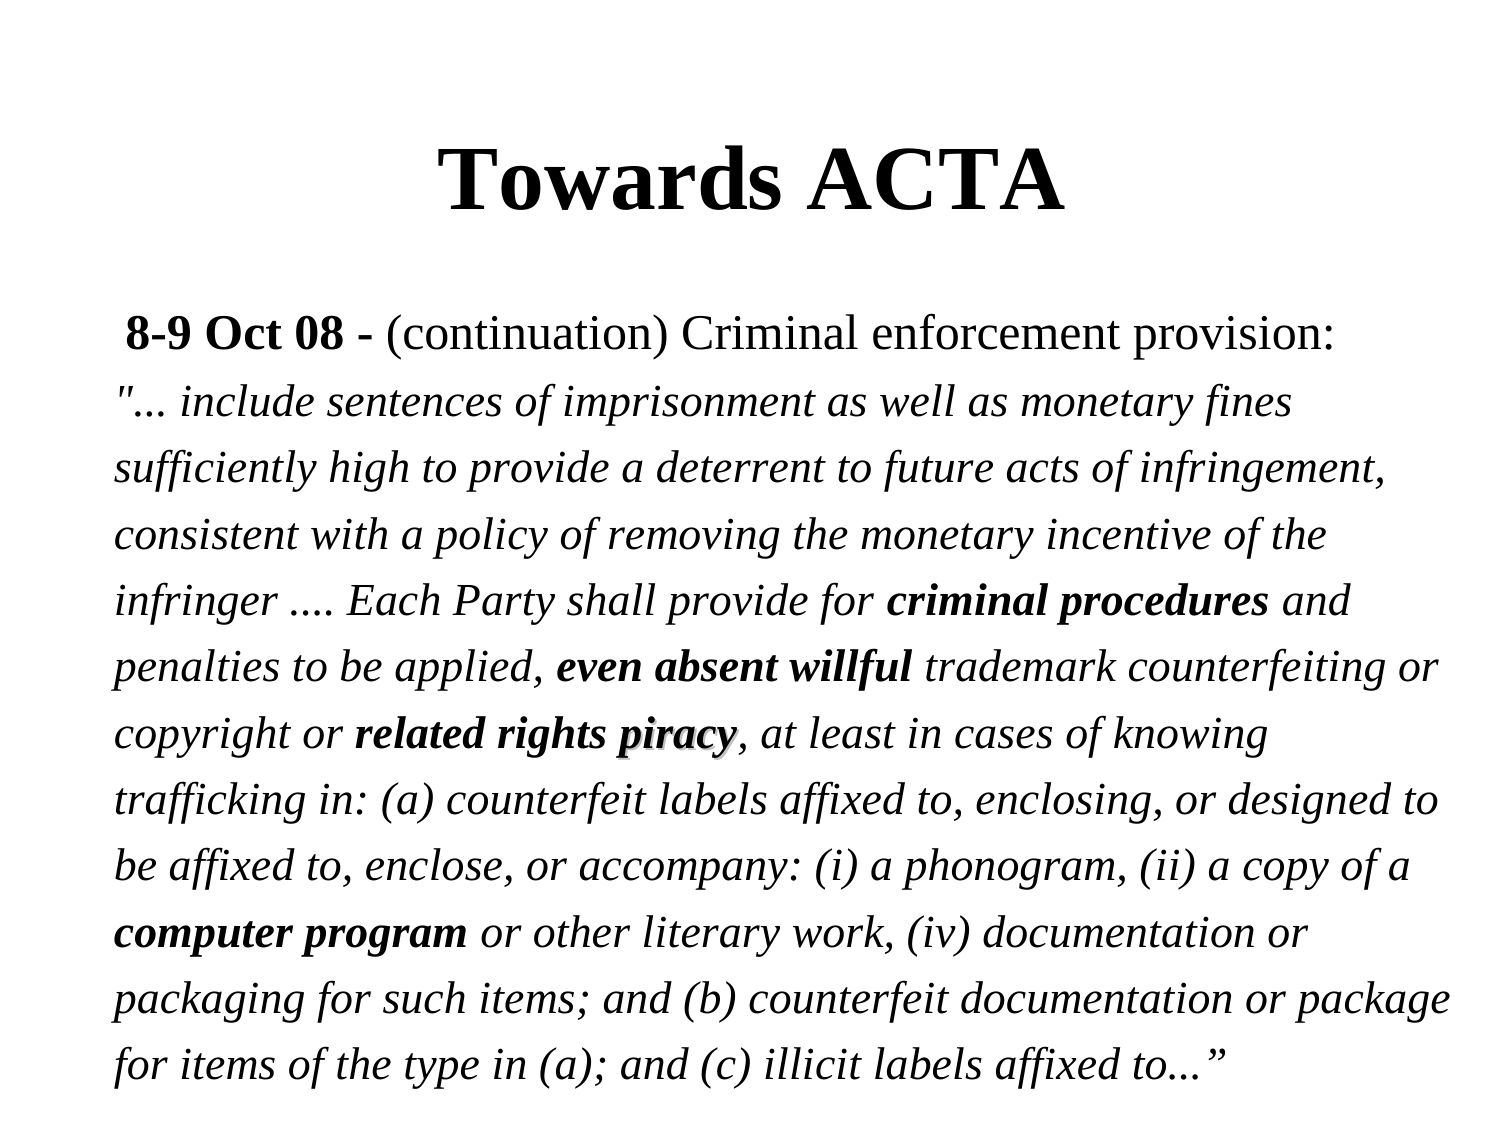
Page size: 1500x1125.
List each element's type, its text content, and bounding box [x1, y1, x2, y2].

title Towards ACTA [87, 52, 1416, 307]
text_box 8-9 Oct 08 - (continuation) Criminal enforcement provision: "... include sentences of imprisonment as well as monetary fines sufficiently high to provide a deterrent to future acts of infringement, consistent with a policy of removing the monetary incentive of the infringer .... Each Party shall provide for criminal procedures and penalties to be applied, even absent willful trademark counterfeiting or copyright or related rights piracy, at least in cases of knowing trafficking in: (a) counterfeit labels affixed to, enclosing, or designed to be affixed to, enclose, or accompany: (i) a phonogram, (ii) a copy of a computer program or other literary work, (iv) documentation or packaging for such items; and (b) counterfeit documentation or package for items of the type in (a); and (c) illicit labels affixed to...” [98, 280, 1478, 1098]
